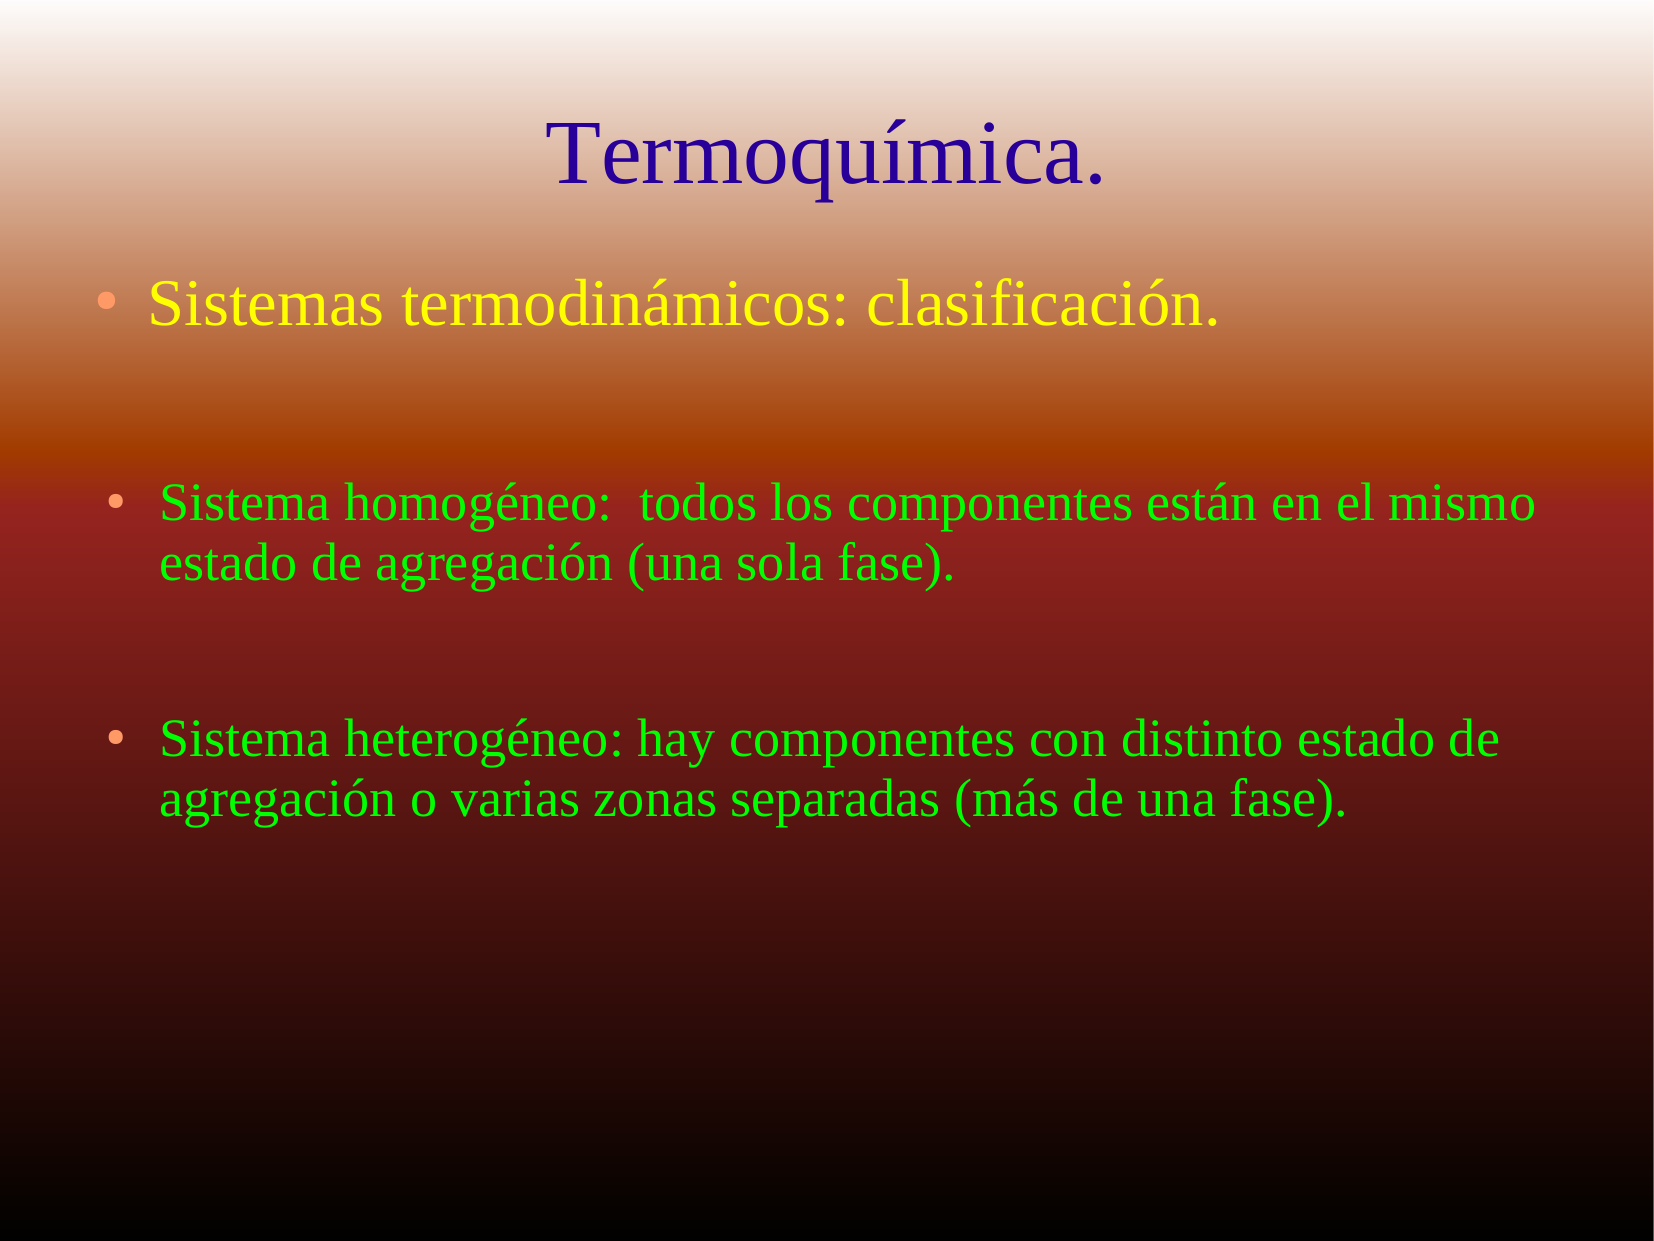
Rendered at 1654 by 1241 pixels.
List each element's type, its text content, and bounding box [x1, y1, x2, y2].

list Sistemas termodinámicos: clasificación. [76, 265, 1506, 384]
title Termoquímica. [82, 49, 1571, 257]
text_box Sistema homogéneo: todos los componentes están en el mismo estado de agregación (una sola fase). [88, 472, 1595, 621]
text_box Sistema heterogéneo: hay componentes con distinto estado de agregación o varias zonas separadas (más de una fase). [88, 708, 1506, 916]
picture [0, 0, 1654, 1241]
